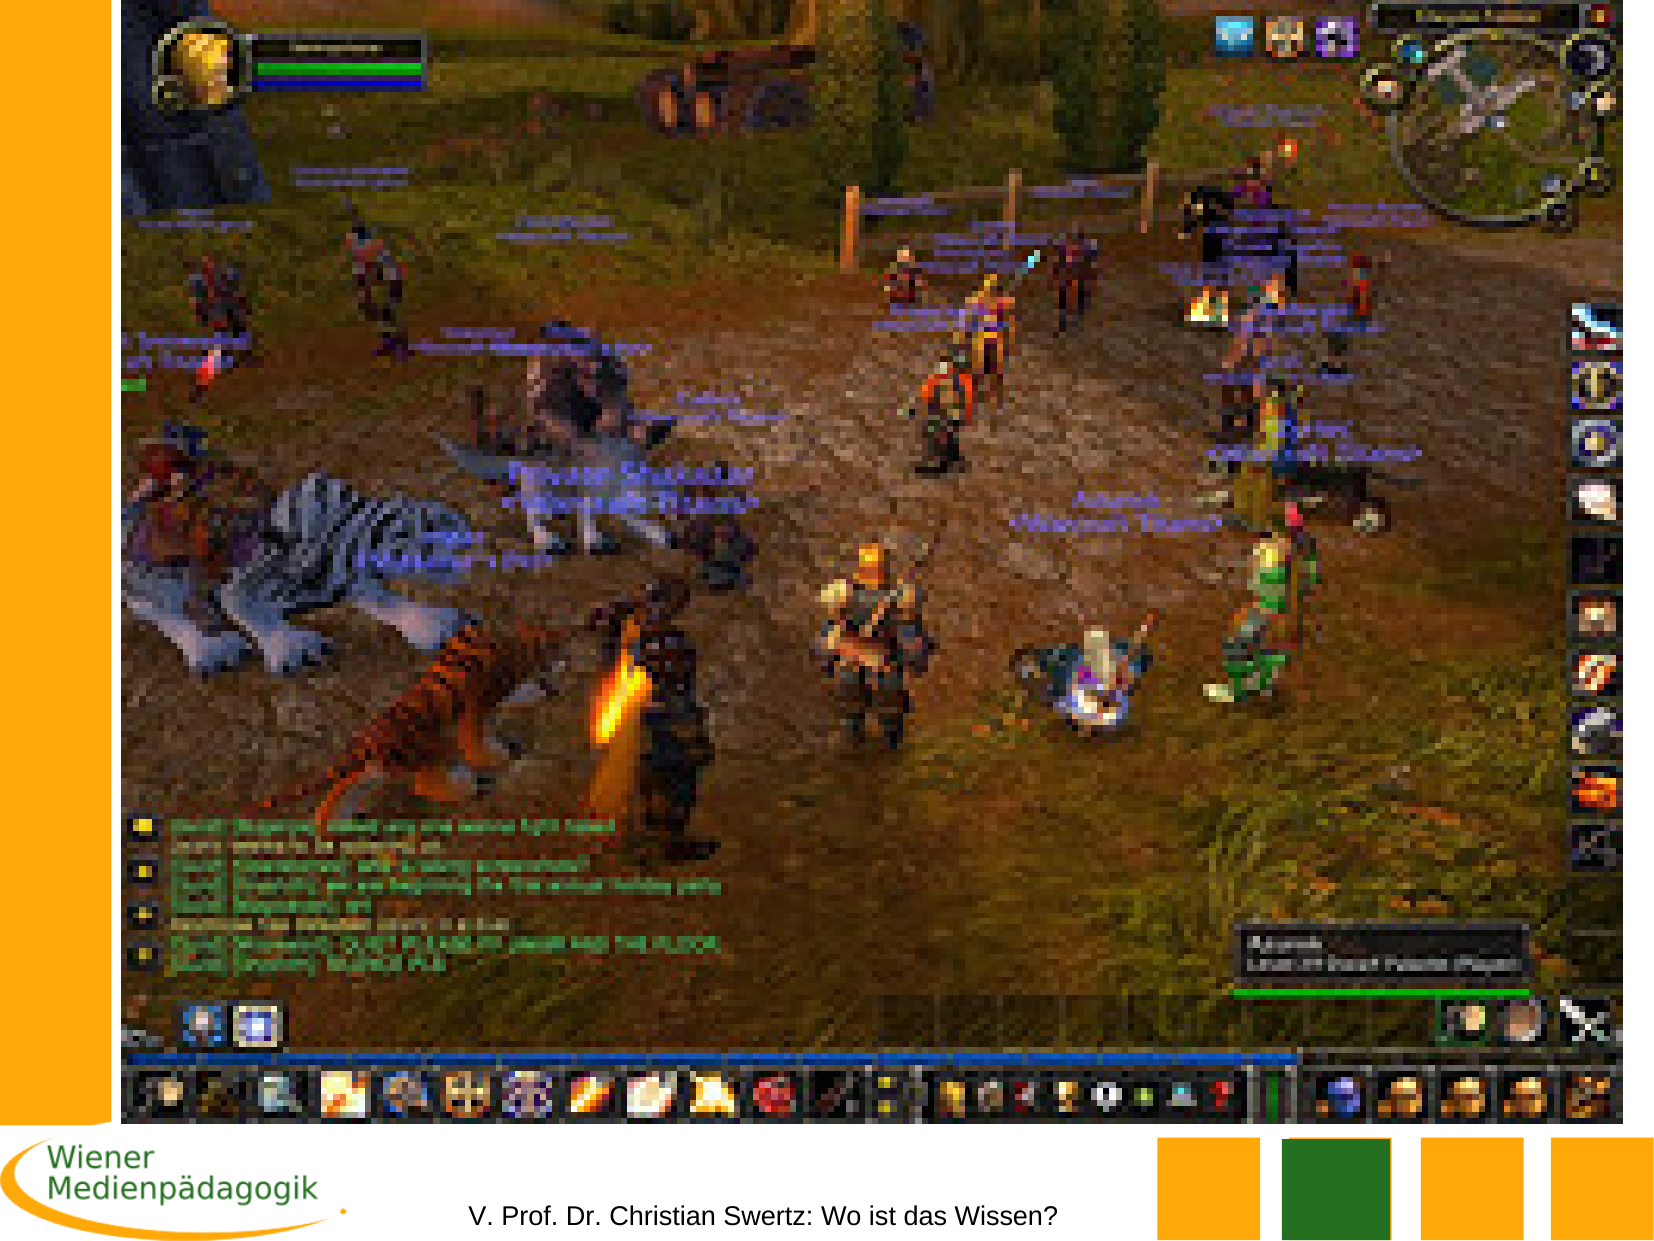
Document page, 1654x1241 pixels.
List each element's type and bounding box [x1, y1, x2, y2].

text_box [1281, 1139, 1391, 1241]
picture [0, 0, 1623, 1241]
